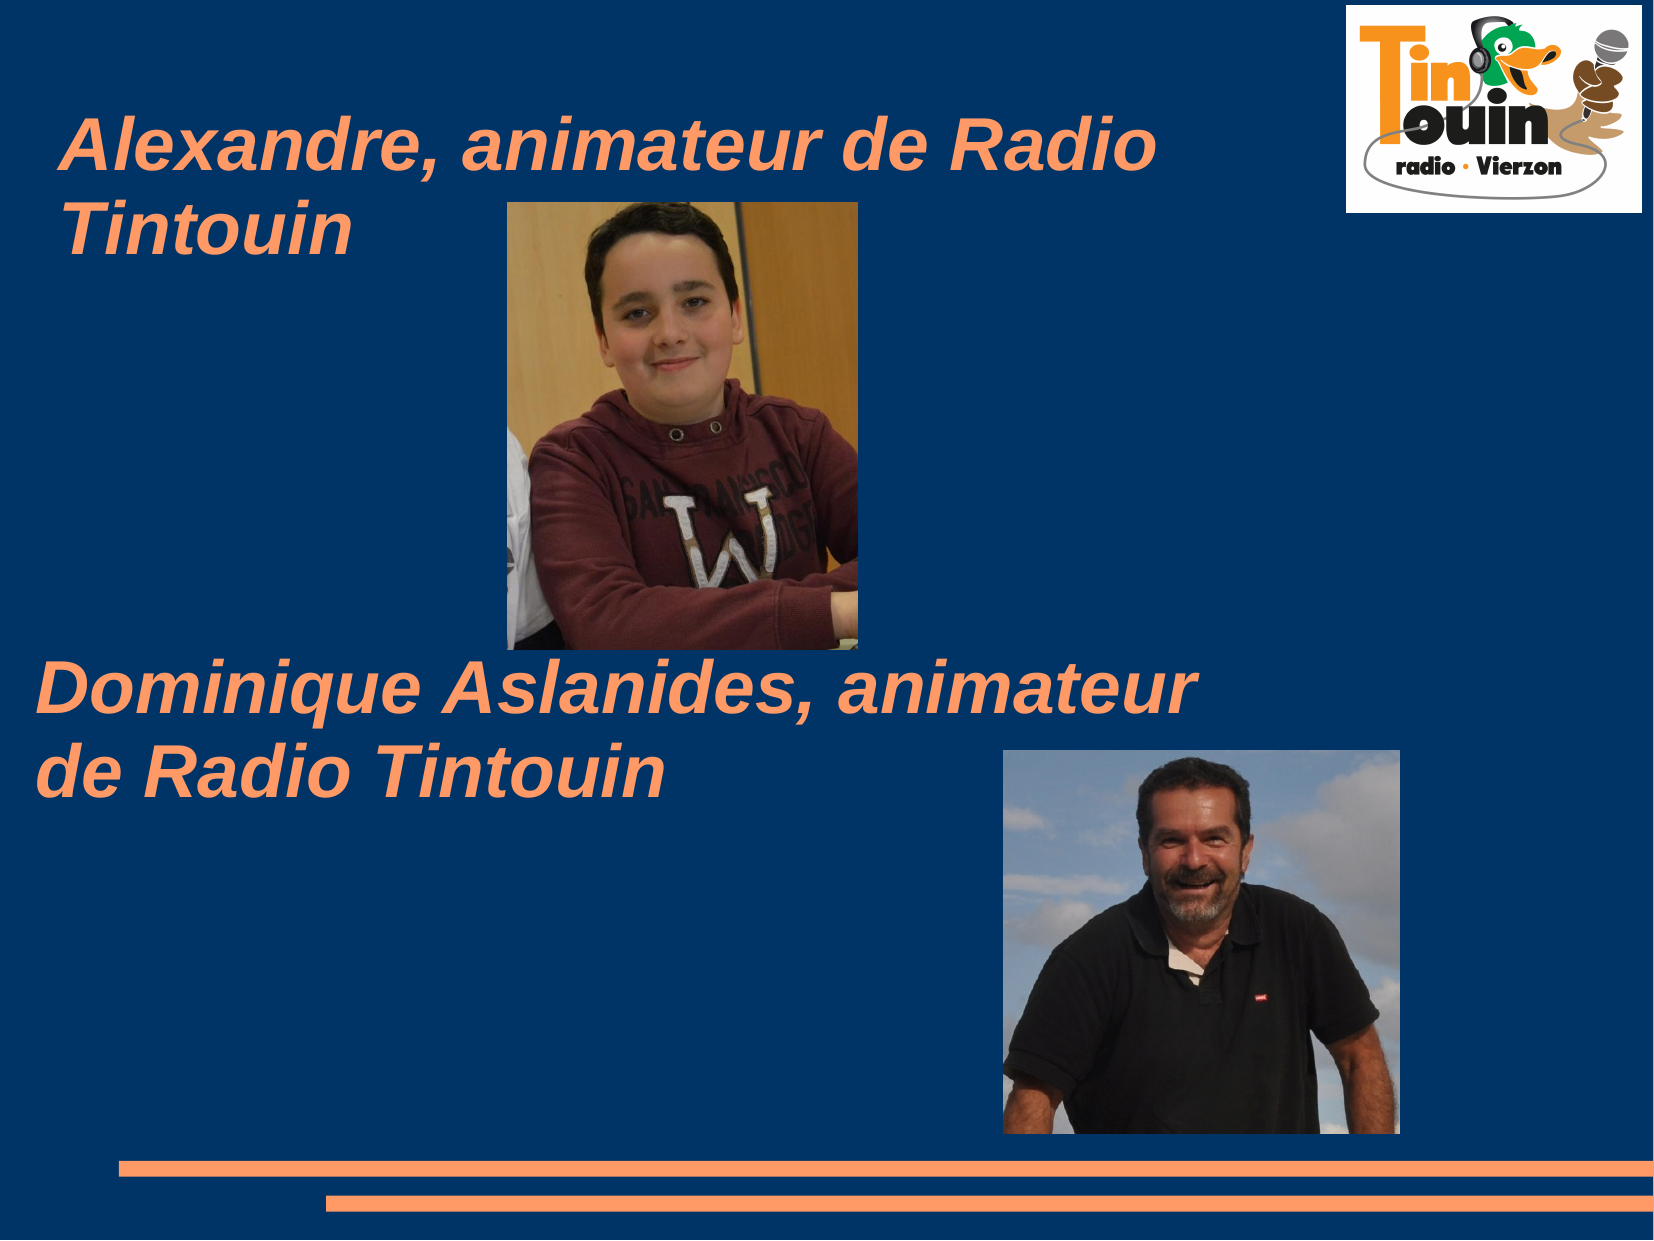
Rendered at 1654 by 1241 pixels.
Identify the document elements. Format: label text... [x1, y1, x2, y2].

picture [1346, 5, 1642, 213]
picture [507, 202, 858, 650]
picture [1003, 750, 1400, 1134]
title Alexandre, animateur de Radio Tintouin [59, 82, 1241, 290]
title Dominique Aslanides, animateur de Radio Tintouin [35, 625, 1217, 834]
